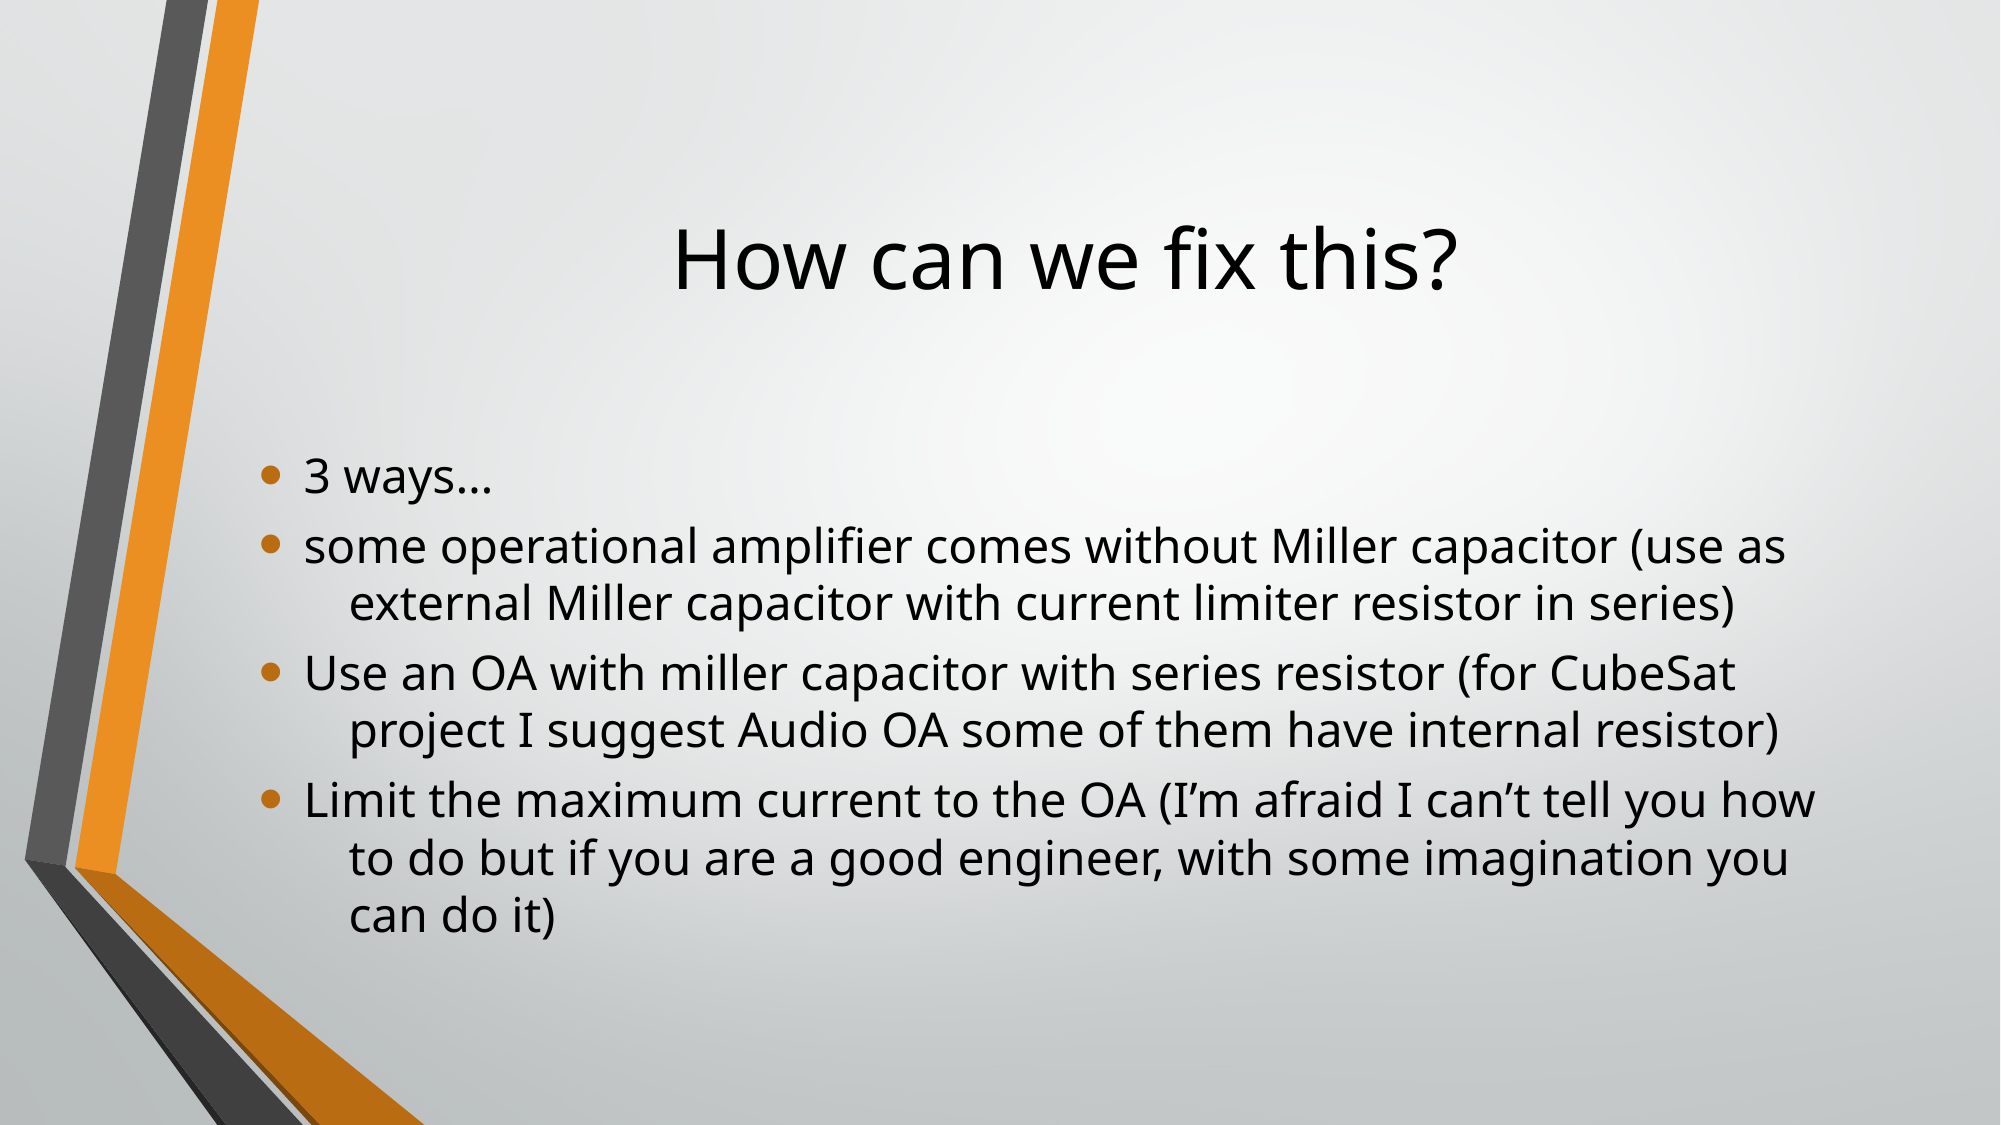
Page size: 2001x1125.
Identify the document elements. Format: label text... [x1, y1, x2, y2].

title How can we fix this? [243, 112, 1887, 400]
list 3 ways… some operational amplifier comes without Miller capacitor (use as external Miller capacitor with current limiter resistor in series) Use an OA with miller capacitor with series resistor (for CubeSat project I suggest Audio OA some of them have internal resistor) Limit the maximum current to the OA (I’m afraid I can’t tell you how to do but if you are a good engineer, with some imagination you can do it) [243, 437, 1887, 950]
